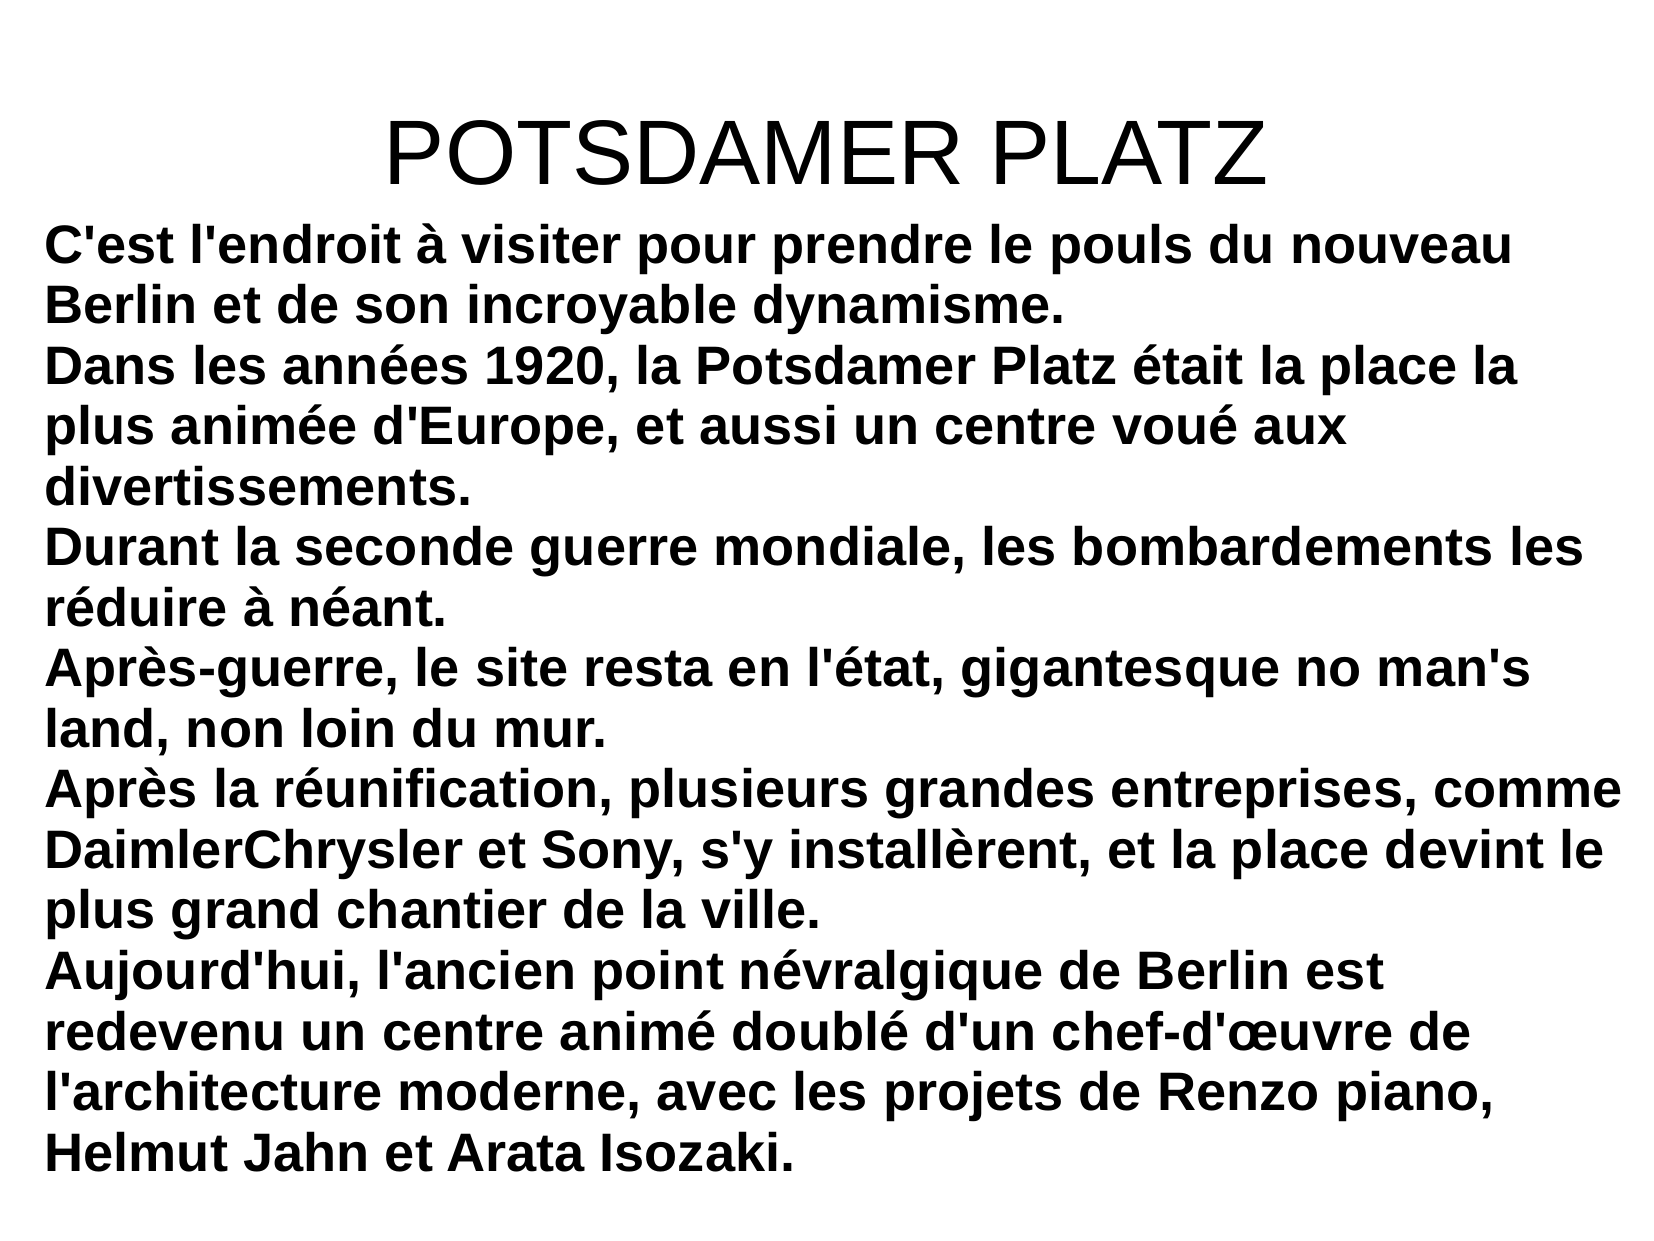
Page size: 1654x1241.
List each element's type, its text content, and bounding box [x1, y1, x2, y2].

title POTSDAMER PLATZ [82, 49, 1571, 206]
text_box C'est l'endroit à visiter pour prendre le pouls du nouveau Berlin et de son incroyable dynamisme. Dans les années 1920, la Potsdamer Platz était la place la plus animée d'Europe, et aussi un centre voué aux divertissements. Durant la seconde guerre mondiale, les bombardements les réduire à néant. Après-guerre, le site resta en l'état, gigantesque no man's land, non loin du mur. Après la réunification, plusieurs grandes entreprises, comme DaimlerChrysler et Sony, s'y installèrent, et la place devint le plus grand chantier de la ville. Aujourd'hui, l'ancien point névralgique de Berlin est redevenu un centre animé doublé d'un chef-d'œuvre de l'architecture moderne, avec les projets de Renzo piano, Helmut Jahn et Arata Isozaki. [29, 206, 1652, 1214]
